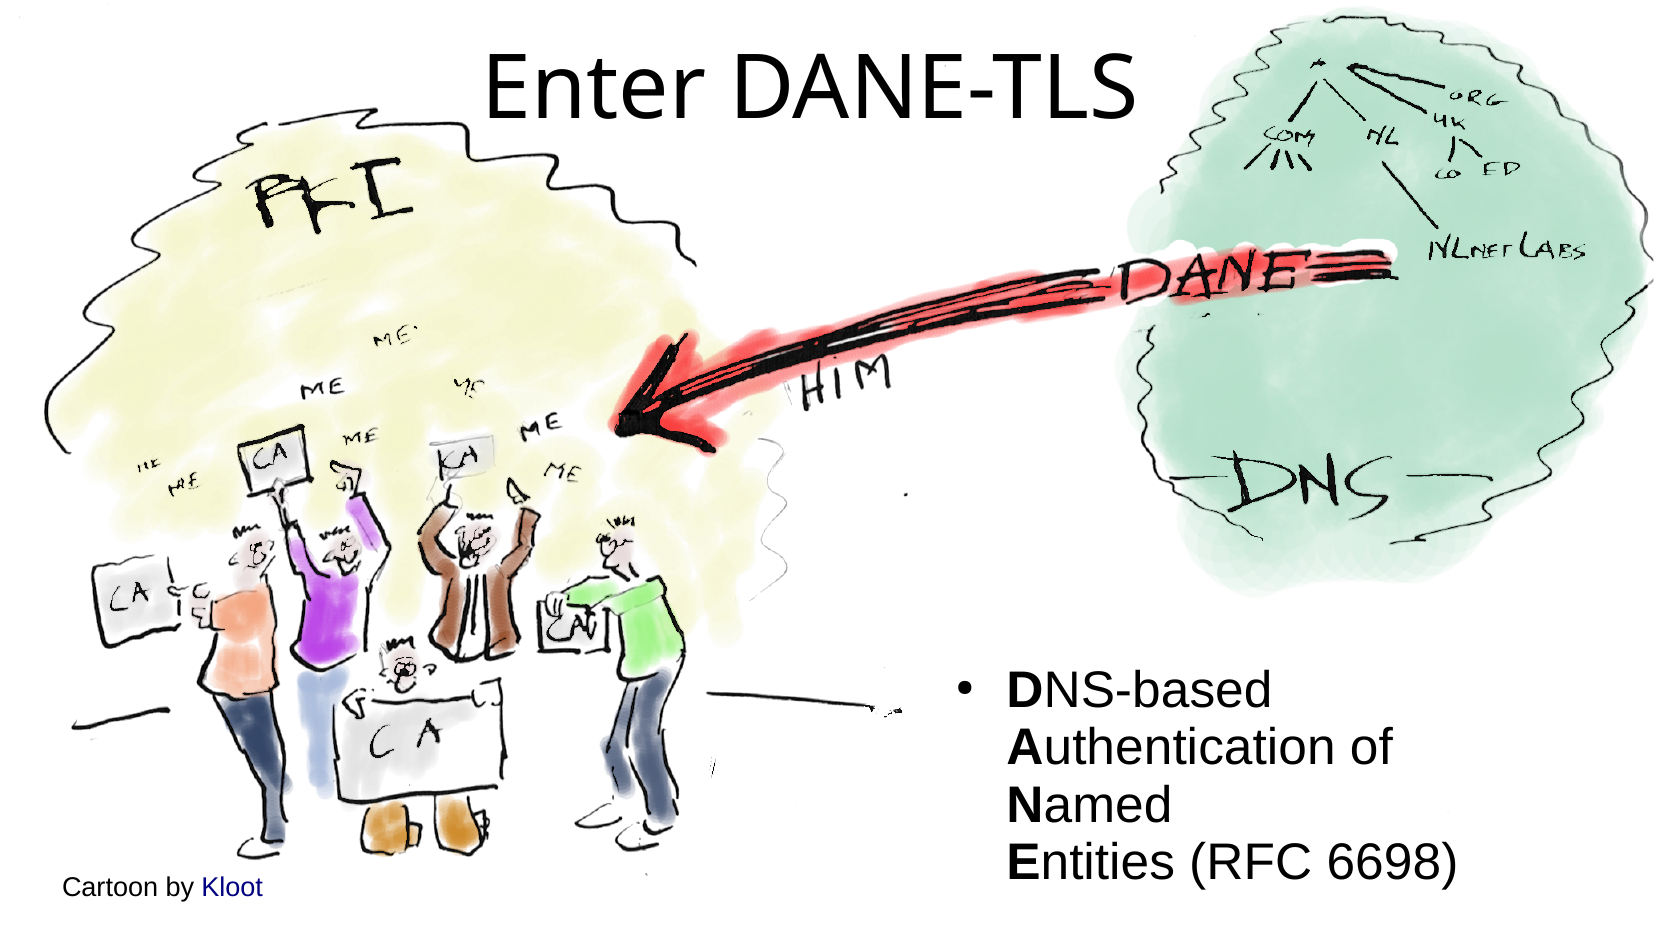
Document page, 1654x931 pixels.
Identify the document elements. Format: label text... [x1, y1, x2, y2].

picture [8, 0, 1654, 898]
list DNS-based Authentication of Named Entities (RFC 6698) [939, 660, 1625, 892]
title Enter DANE-TLS [1, 23, 1620, 207]
text_box Cartoon by Kloot [47, 864, 331, 910]
